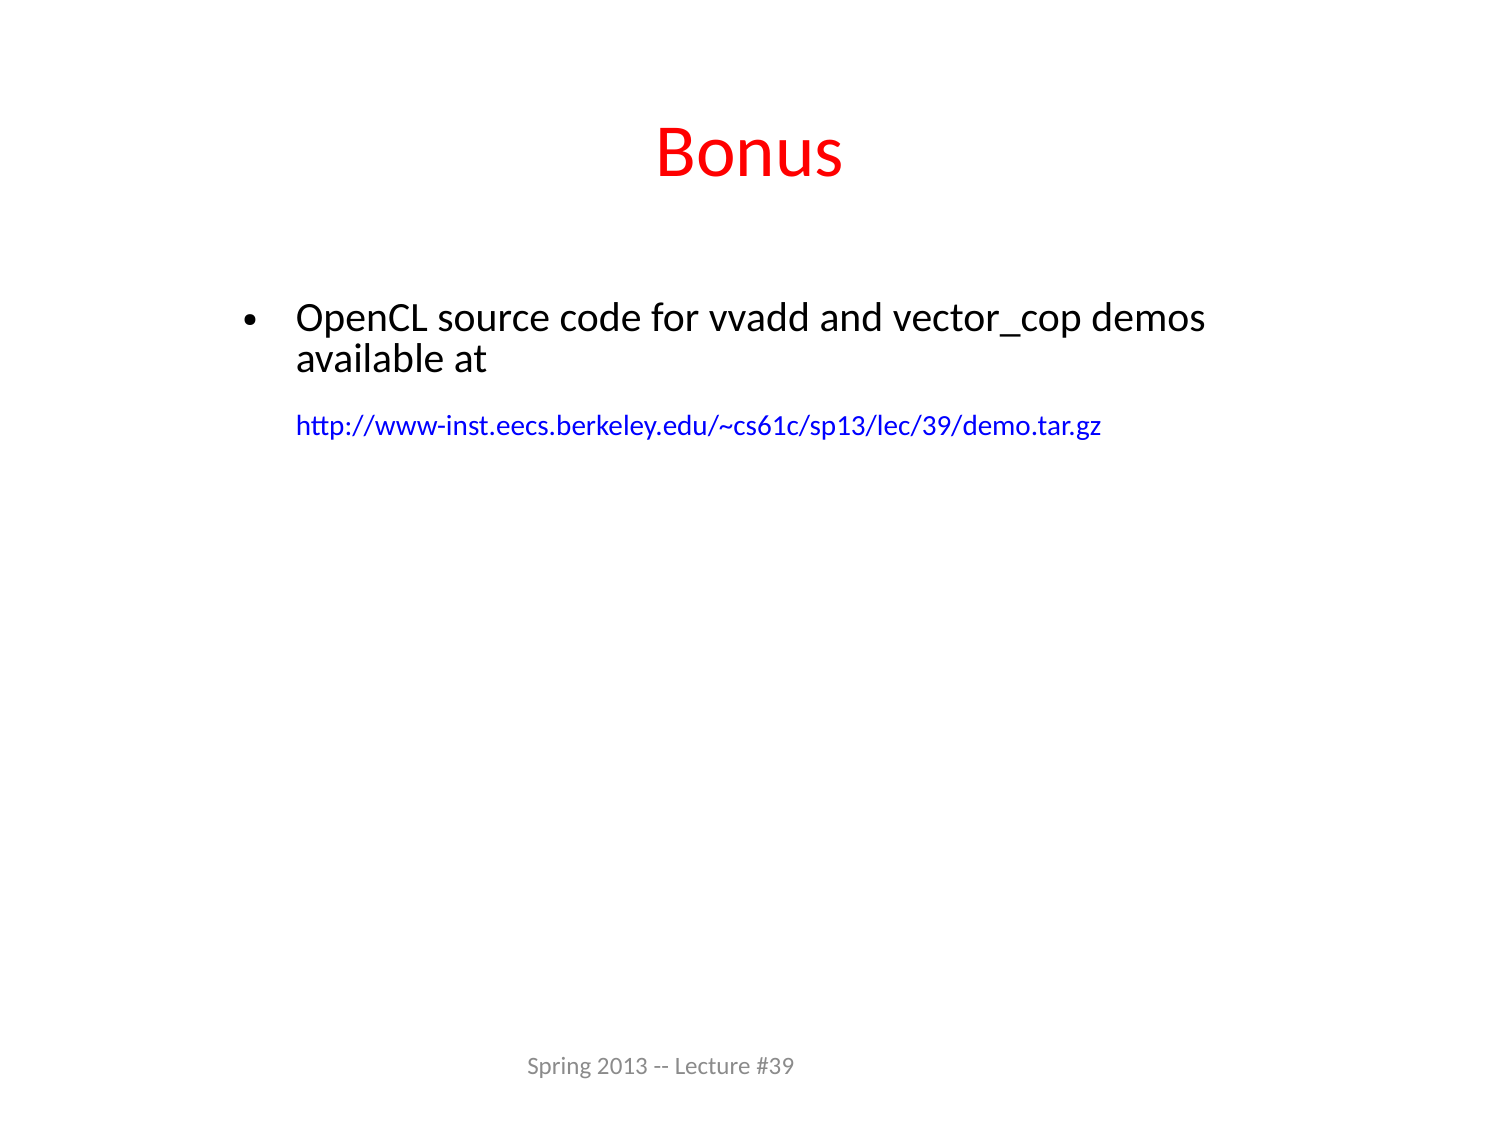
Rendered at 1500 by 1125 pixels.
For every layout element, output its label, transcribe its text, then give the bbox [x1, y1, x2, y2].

list OpenCL source code for vvadd and vector_cop demos available at http://www-inst.eecs.berkeley.edu/~cs61c/sp13/lec/39/demo.tar.gz [225, 299, 1313, 1051]
title Bonus [112, 37, 1388, 279]
